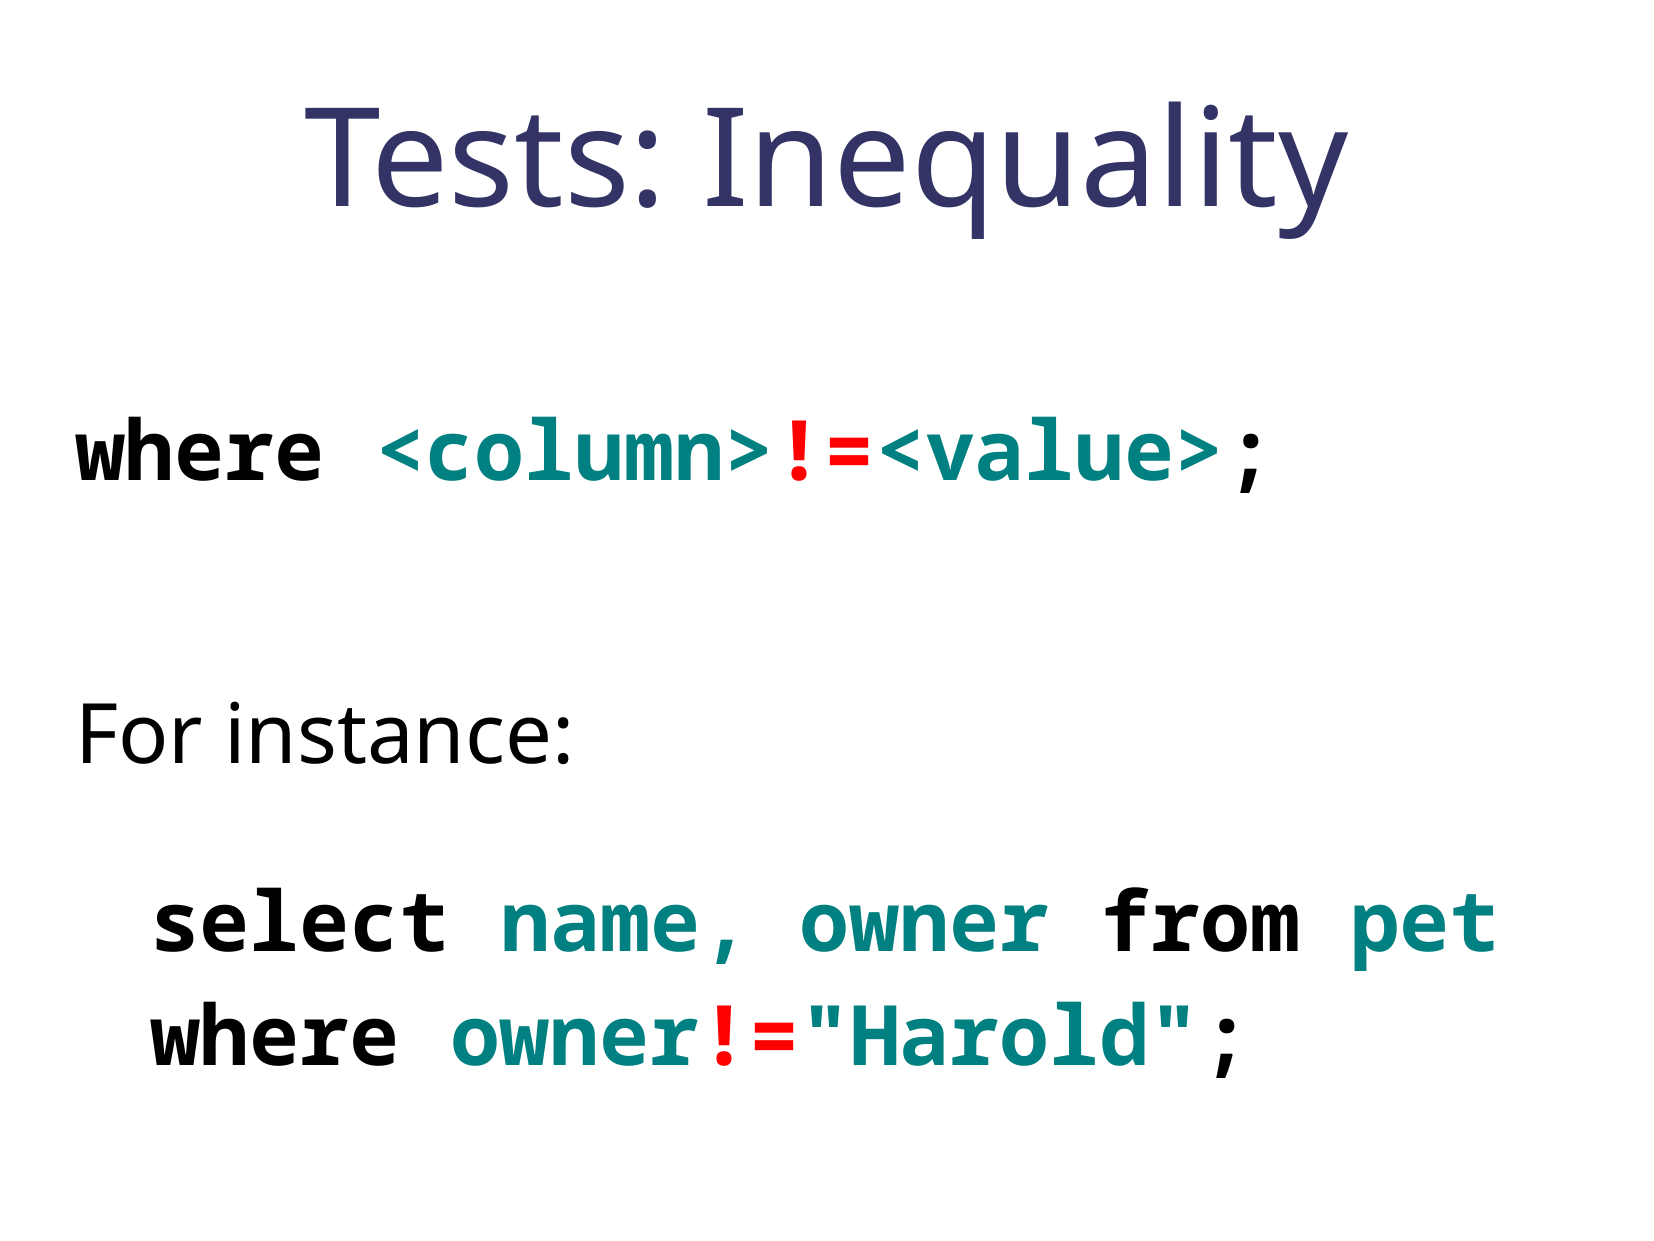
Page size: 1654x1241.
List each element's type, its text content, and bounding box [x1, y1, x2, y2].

subtitle where <column>!=<value>; [75, 391, 1560, 551]
text_box For instance: [75, 675, 1654, 865]
title Tests: Inequality [82, 56, 1571, 250]
text_box select name, owner from pet where owner!="Harold"; [150, 865, 1560, 1055]
